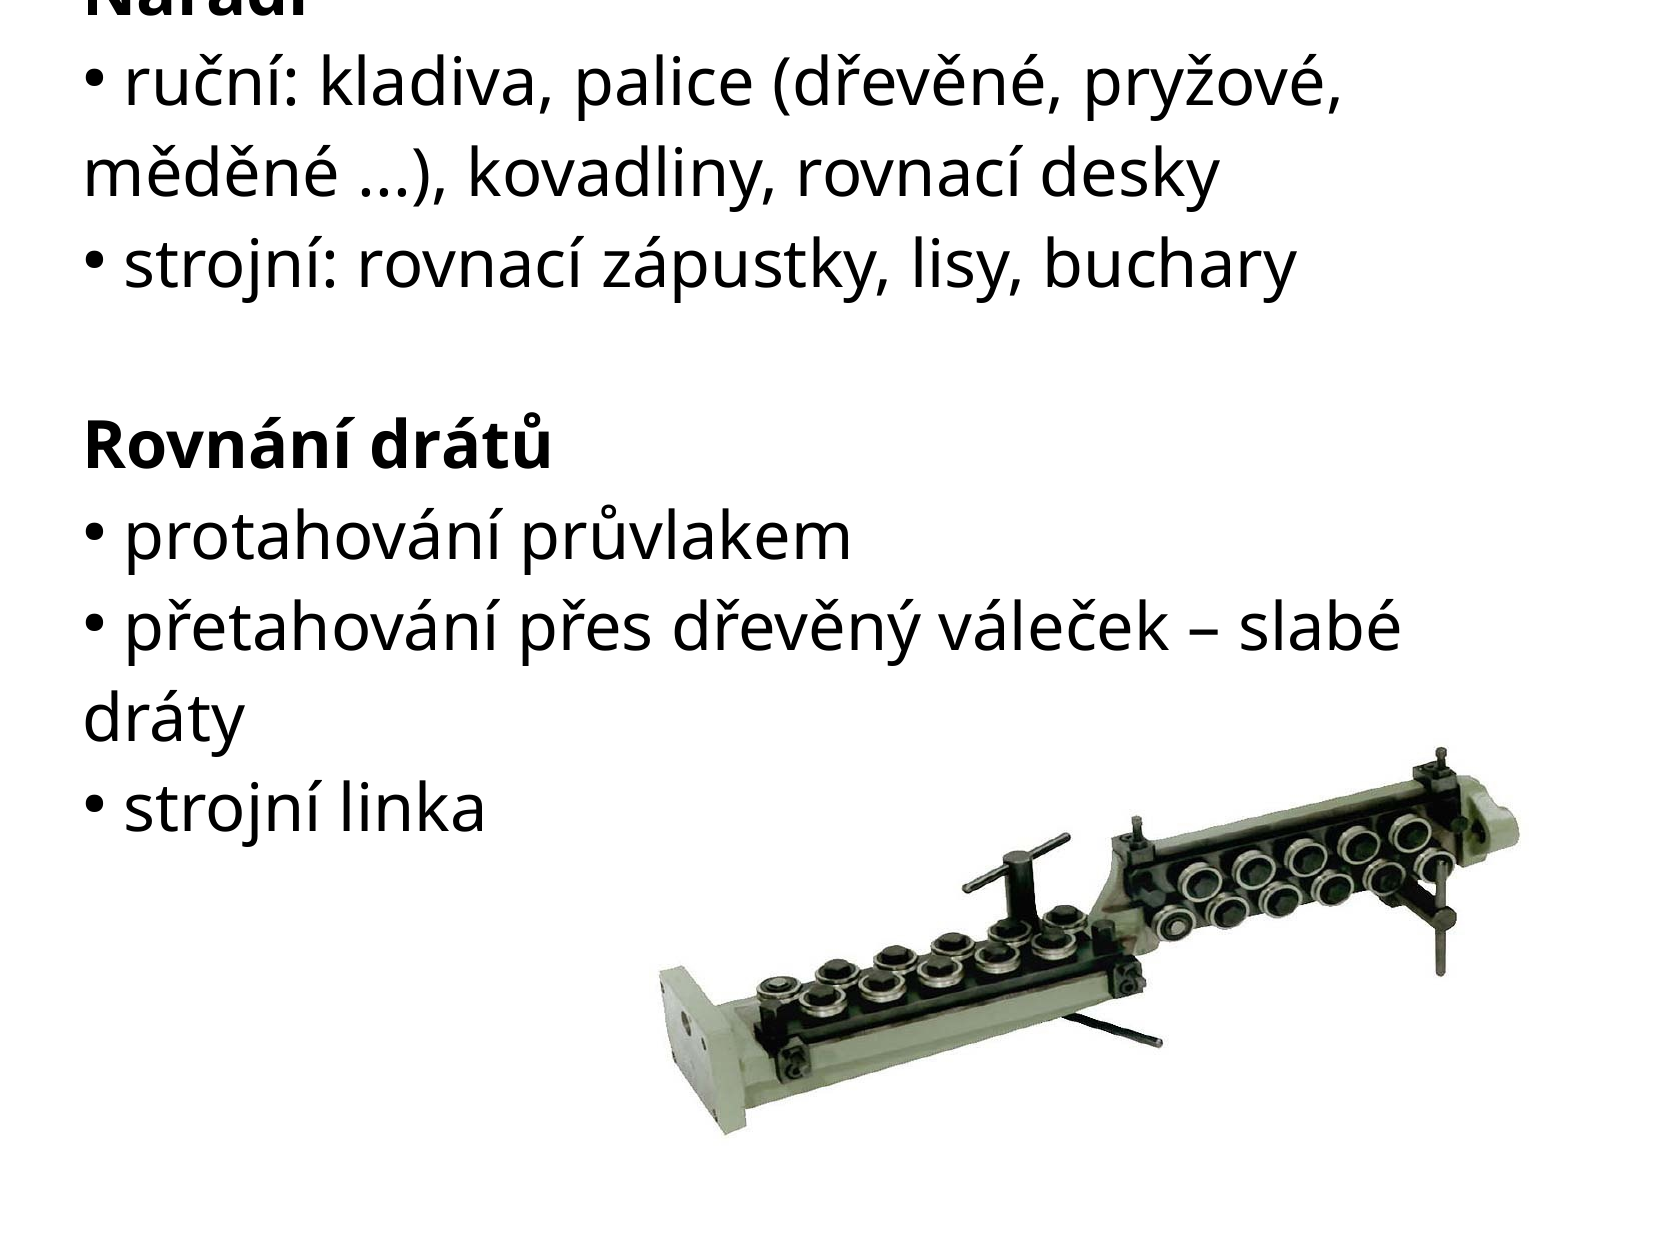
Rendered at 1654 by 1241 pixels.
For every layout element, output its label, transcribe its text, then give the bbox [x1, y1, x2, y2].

subtitle Nářadí ruční: kladiva, palice (dřevěné, pryžové, měděné ...), kovadliny, rovnací desky strojní: rovnací zápustky, lisy, buchary Rovnání drátů protahování průvlakem přetahování přes dřevěný váleček – slabé dráty strojní linka [82, 49, 1571, 1109]
picture [649, 738, 1536, 1152]
